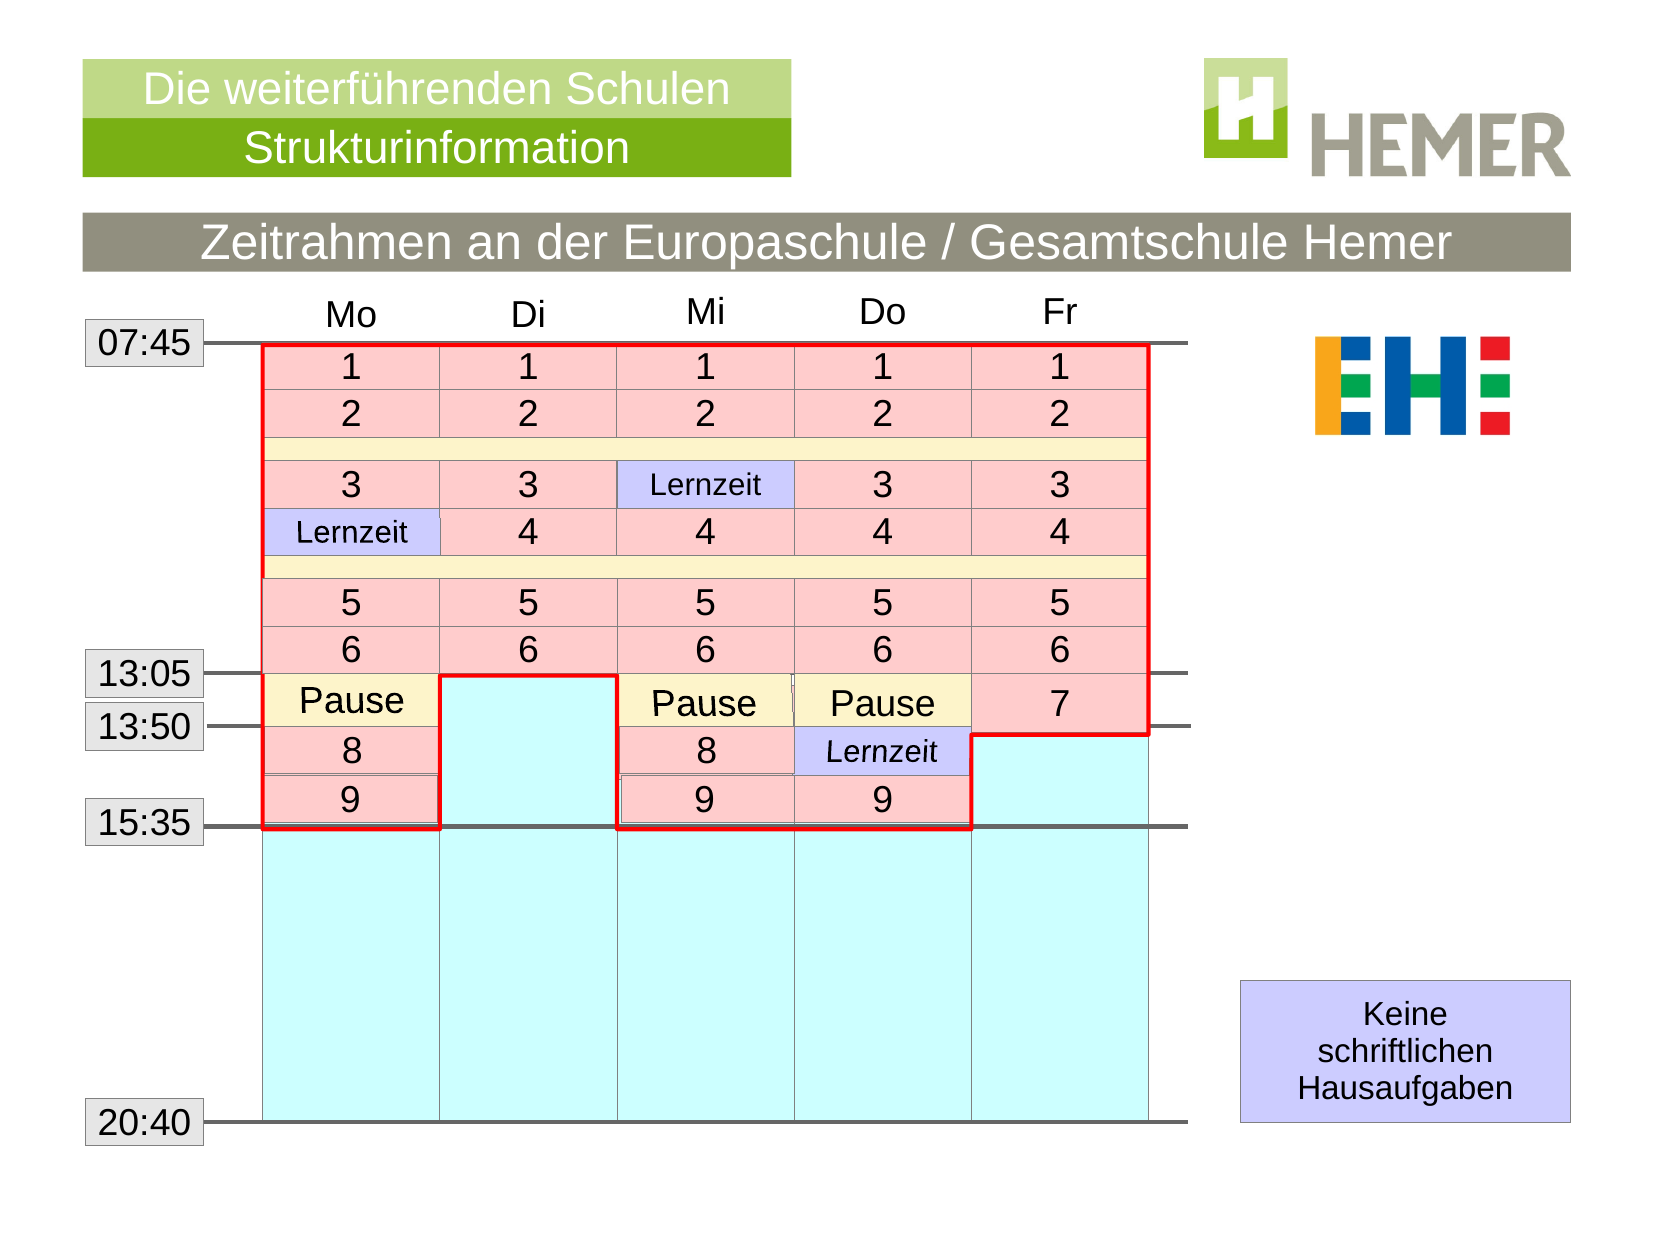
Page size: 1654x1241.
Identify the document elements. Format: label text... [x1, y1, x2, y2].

text_box 3 [795, 461, 971, 508]
picture [1315, 336, 1512, 438]
text_box [442, 678, 614, 824]
text_box 13:05 [85, 649, 204, 698]
text_box 3 [265, 461, 439, 508]
text_box [265, 437, 1146, 461]
text_box 5 [617, 578, 794, 626]
text_box 8 [265, 726, 437, 774]
text_box 4 [794, 508, 971, 555]
text_box 4 [971, 508, 1146, 555]
text_box 9 [265, 775, 437, 823]
text_box 2 [971, 389, 1146, 437]
text_box 9 [621, 775, 794, 823]
text_box Pause [619, 674, 794, 726]
text_box Pause [265, 674, 438, 726]
text_box [620, 779, 969, 824]
text_box 3 [971, 461, 1146, 508]
text_box Keine schriftlichen Hausaufgaben [1240, 980, 1571, 1123]
text_box 1 [971, 348, 1146, 389]
text_box 6 [794, 626, 972, 674]
text_box 5 [972, 579, 1146, 626]
text_box 1 [439, 348, 616, 389]
text_box [265, 555, 1146, 579]
text_box Mi [617, 283, 794, 342]
text_box 6 [440, 626, 617, 673]
picture [1203, 58, 1571, 178]
text_box Do [794, 283, 971, 342]
text_box 13:50 [85, 702, 204, 751]
text_box 6 [262, 627, 440, 674]
text_box 15:35 [85, 798, 204, 846]
text_box Lernzeit [617, 460, 795, 509]
text_box 1 [265, 348, 439, 389]
text_box [262, 829, 1149, 1120]
text_box Di [439, 285, 617, 342]
text_box Mo [262, 285, 439, 342]
text_box 9 [794, 775, 969, 823]
title Zeitrahmen an der Europaschule / Gesamtschule Hemer [82, 212, 1571, 272]
text_box 5 [794, 578, 972, 626]
text_box 7 [972, 674, 1146, 732]
text_box 2 [265, 389, 439, 437]
text_box 3 [439, 461, 616, 508]
text_box Fr [971, 283, 1149, 342]
text_box 2 [794, 389, 971, 437]
text_box 8 [619, 726, 795, 774]
text_box 1 [794, 348, 971, 389]
text_box 2 [439, 389, 616, 437]
text_box Pause [794, 674, 972, 726]
text_box 4 [440, 508, 616, 555]
text_box 07:45 [85, 319, 204, 367]
text_box 5 [440, 579, 617, 626]
text_box 5 [262, 578, 440, 627]
text_box Lernzeit [265, 508, 441, 556]
text_box 6 [972, 626, 1146, 673]
text_box [974, 737, 1149, 824]
text_box 4 [616, 508, 794, 555]
text_box 6 [617, 626, 794, 674]
text_box Lernzeit [791, 726, 972, 775]
text_box 2 [616, 389, 794, 437]
text_box 1 [616, 348, 794, 389]
text_box 20:40 [85, 1098, 204, 1146]
